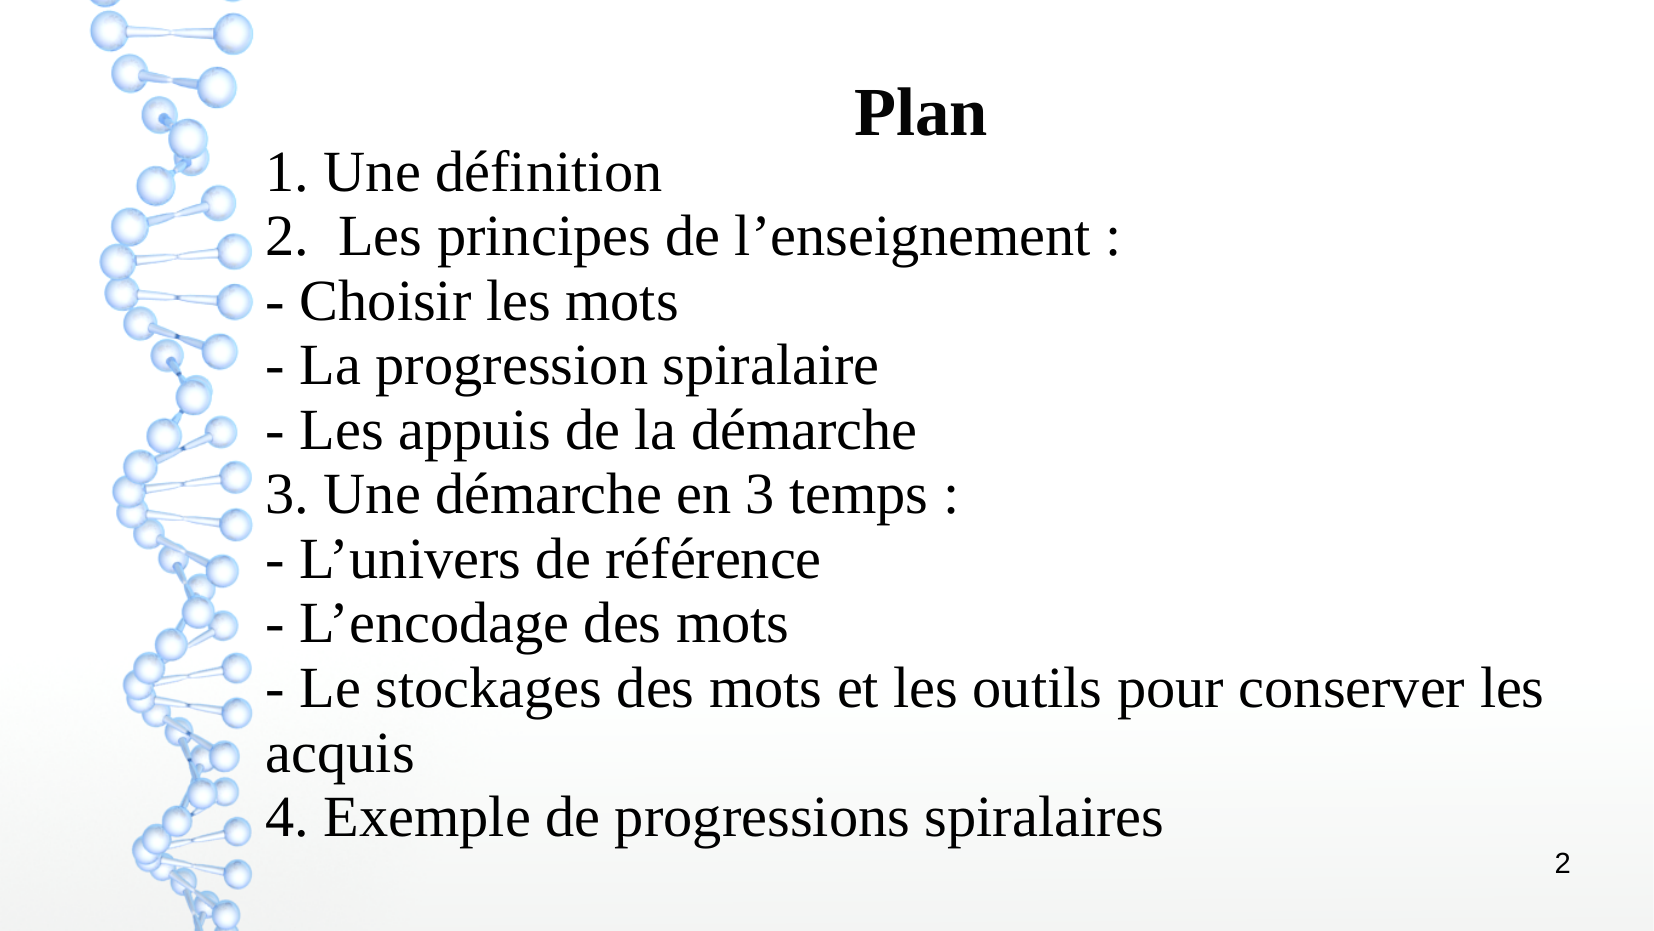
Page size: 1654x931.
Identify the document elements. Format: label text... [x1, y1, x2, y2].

title Plan [265, 35, 1595, 106]
subtitle 1. Une définition 2. Les principes de l’enseignement : - Choisir les mots - La progression spiralaire - Les appuis de la démarche 3. Une démarche en 3 temps : - L’univers de référence - L’encodage des mots - Le stockages des mots et les outils pour conserver les acquis 4. Exemple de progressions spiralaires [265, 106, 1595, 882]
picture [0, 0, 1654, 931]
